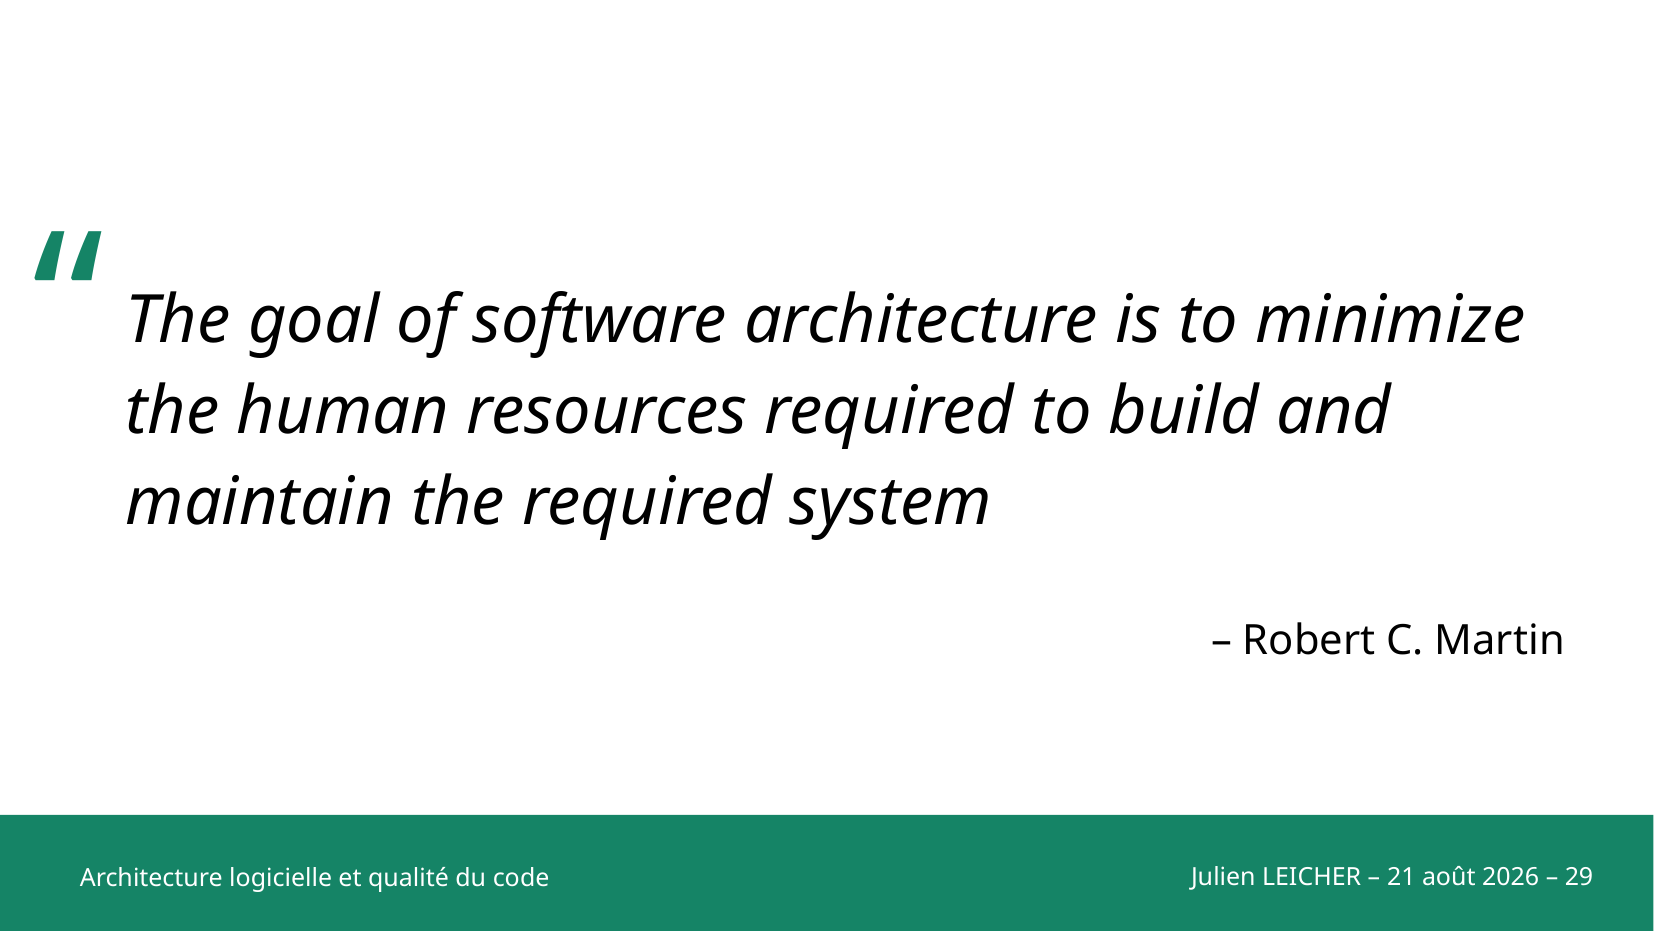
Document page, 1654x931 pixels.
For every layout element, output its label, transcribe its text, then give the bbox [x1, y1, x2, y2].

text_box “ [17, 153, 148, 411]
text_box The goal of software architecture is to minimize the human resources required to build and maintain the required system [59, 0, 1595, 814]
text_box Julien LEICHER – 3 mars 2022 – 41 [0, 814, 1654, 931]
text_box – Robert C. Martin [1196, 602, 1590, 668]
text_box Architecture logicielle et qualité du code [64, 852, 798, 898]
